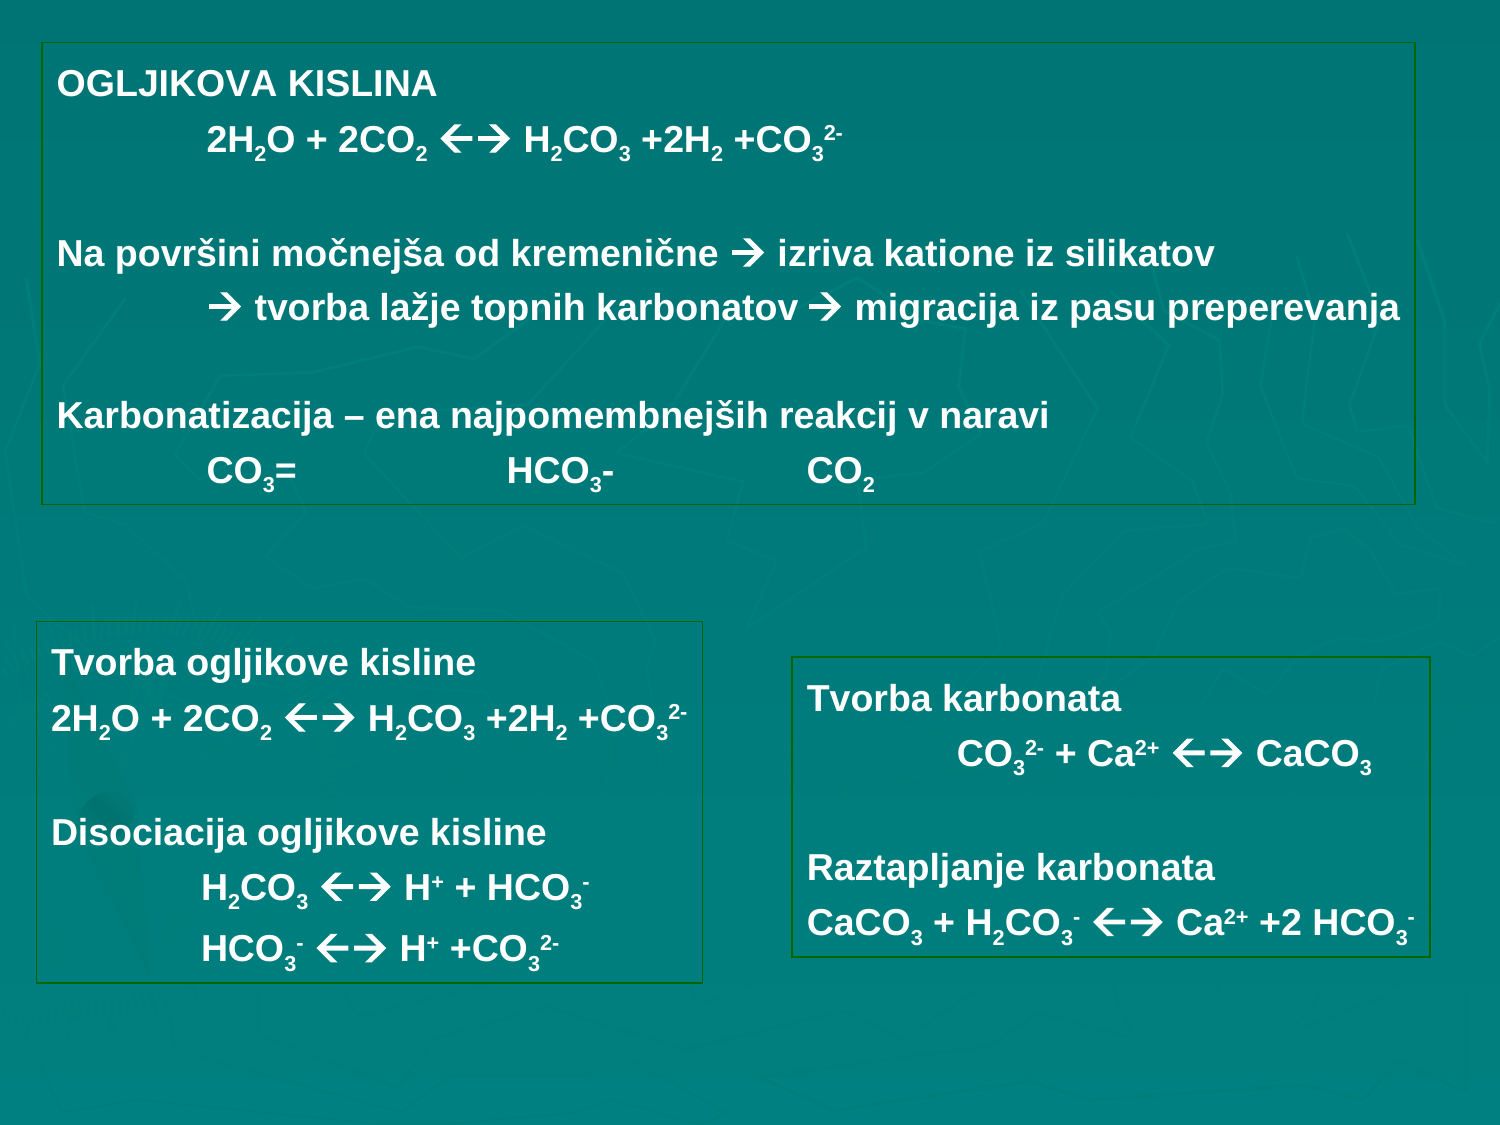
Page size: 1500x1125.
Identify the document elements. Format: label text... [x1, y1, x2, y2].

text_box OGLJIKOVA KISLINA 2H2O + 2CO2  H2CO3 +2H2 +CO32- Na površini močnejša od kremenične  izriva katione iz silikatov  tvorba lažje topnih karbonatov  migracija iz pasu preperevanja Karbonatizacija – ena najpomembnejših reakcij v naravi CO3= HCO3- CO2 [41, 42, 1416, 505]
text_box Tvorba karbonata CO32- + Ca2+  CaCO3 Raztapljanje karbonata CaCO3 + H2CO3-  Ca2+ +2 HCO3- [792, 656, 1430, 958]
text_box Tvorba ogljikove kisline 2H2O + 2CO2  H2CO3 +2H2 +CO32- Disociacija ogljikove kisline H2CO3  H+ + HCO3- HCO3-  H+ +CO32- [36, 621, 703, 984]
